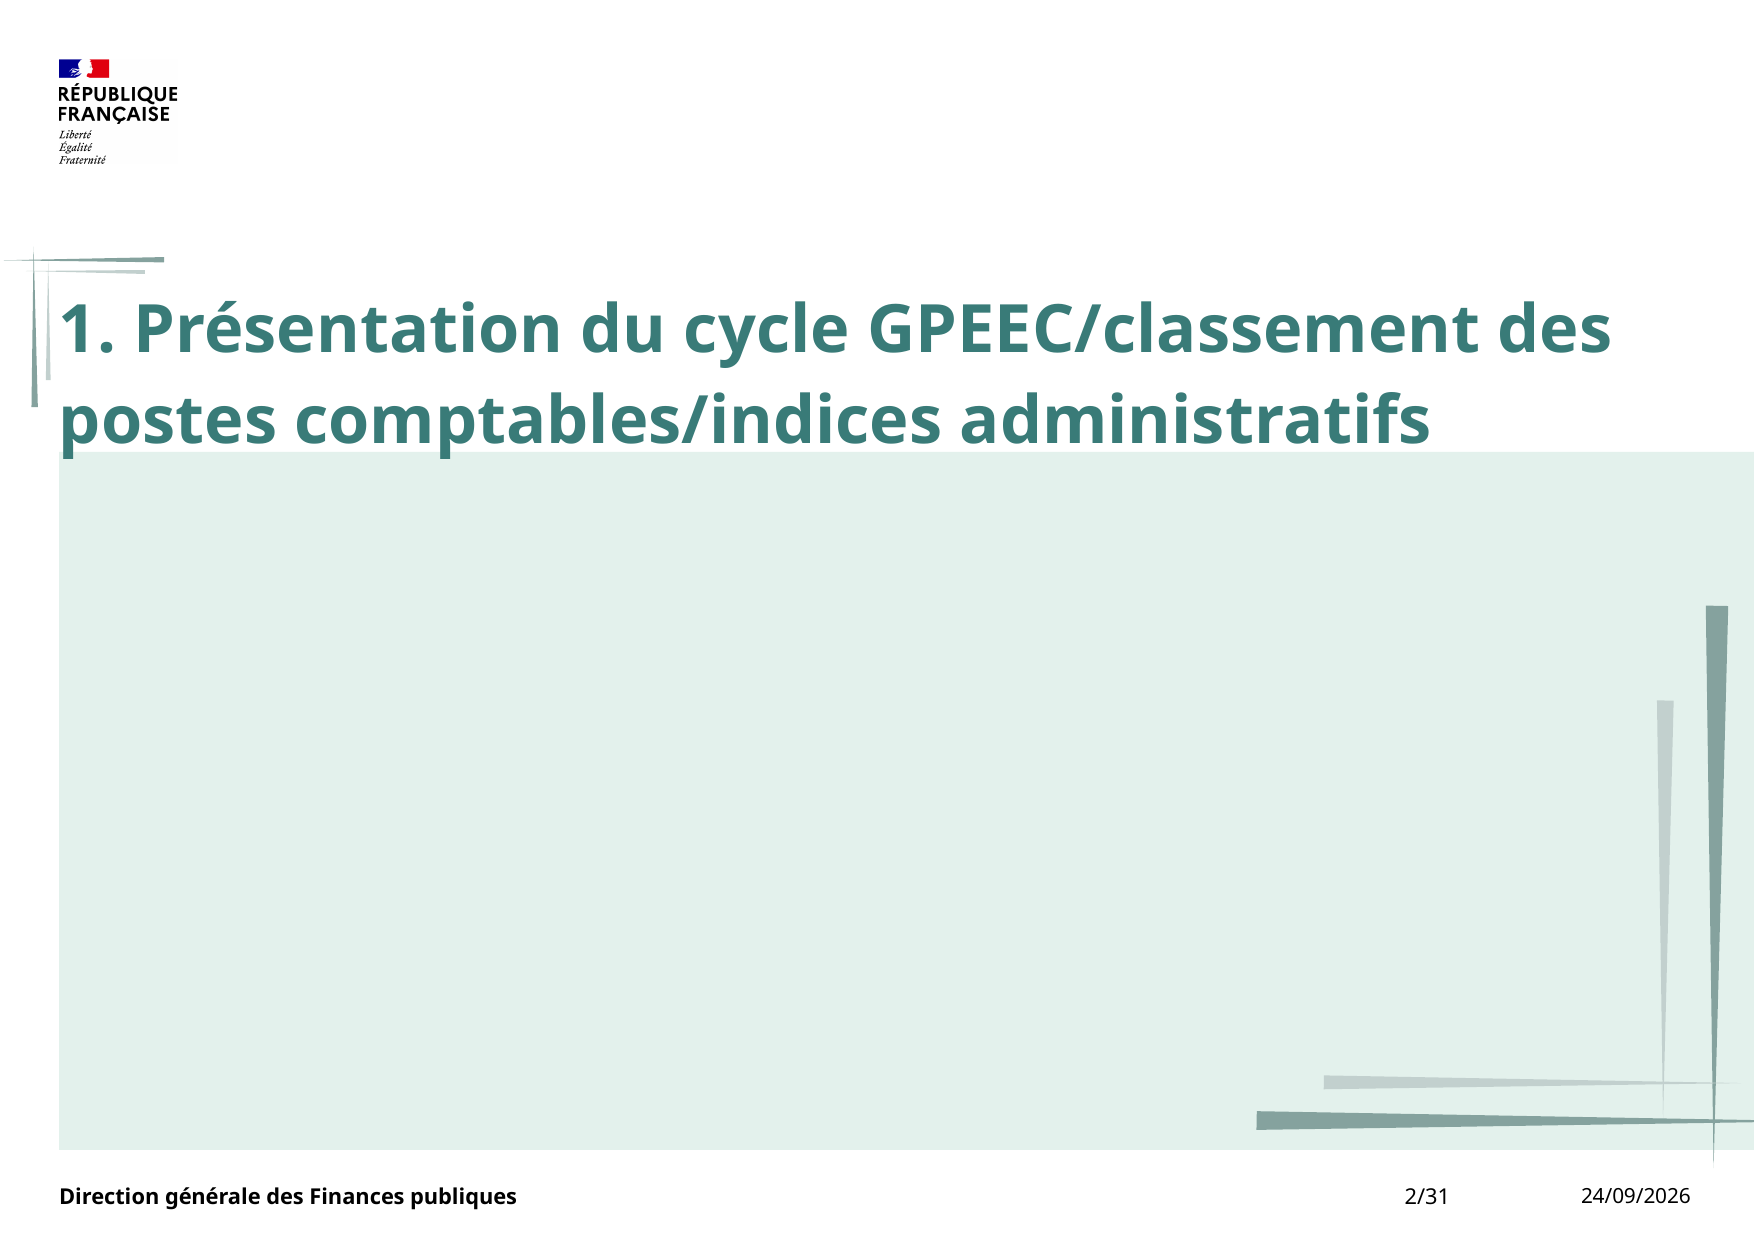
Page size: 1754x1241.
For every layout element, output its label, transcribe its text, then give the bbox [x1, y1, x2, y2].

picture [59, 59, 178, 164]
text_box 1. Présentation du cycle GPEEC/classement des postes comptables/indices administratifs [59, 281, 1707, 525]
